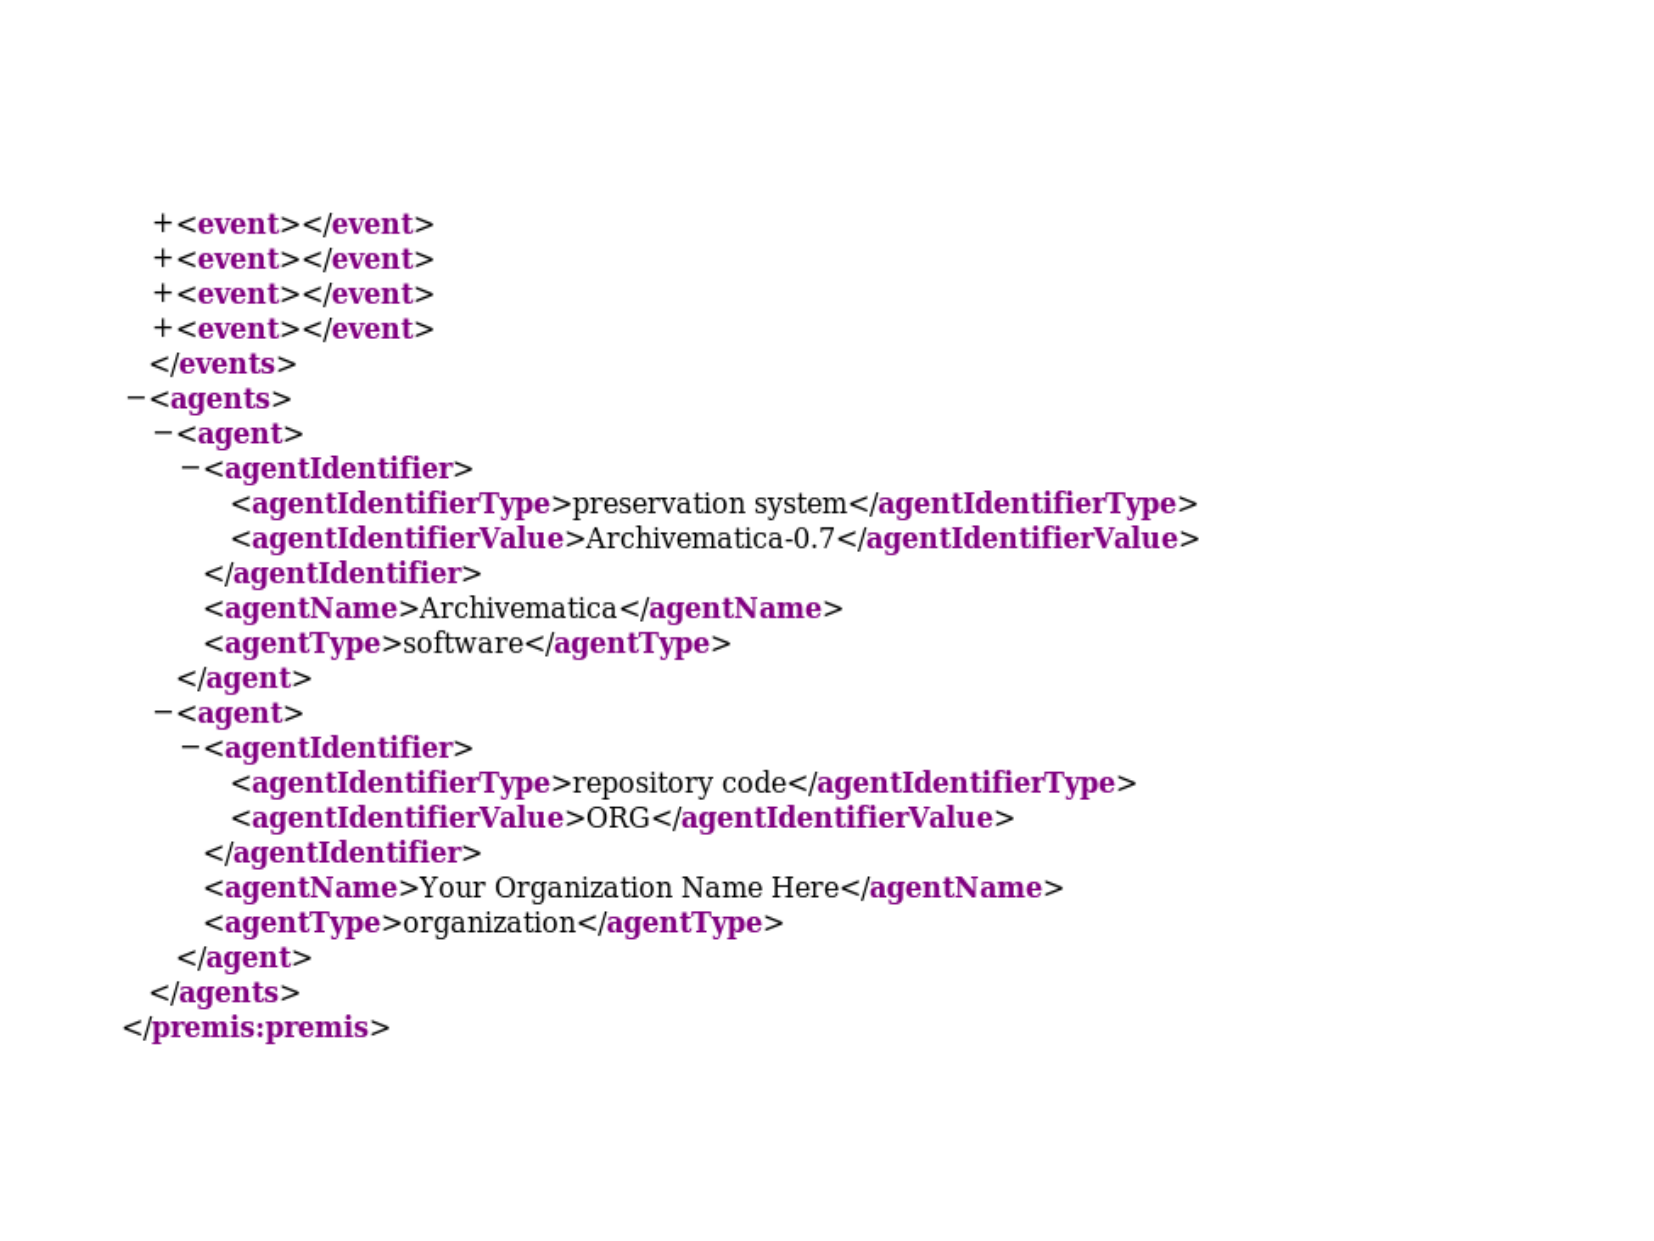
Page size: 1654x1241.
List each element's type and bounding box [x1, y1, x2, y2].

picture [6, 208, 1613, 1048]
